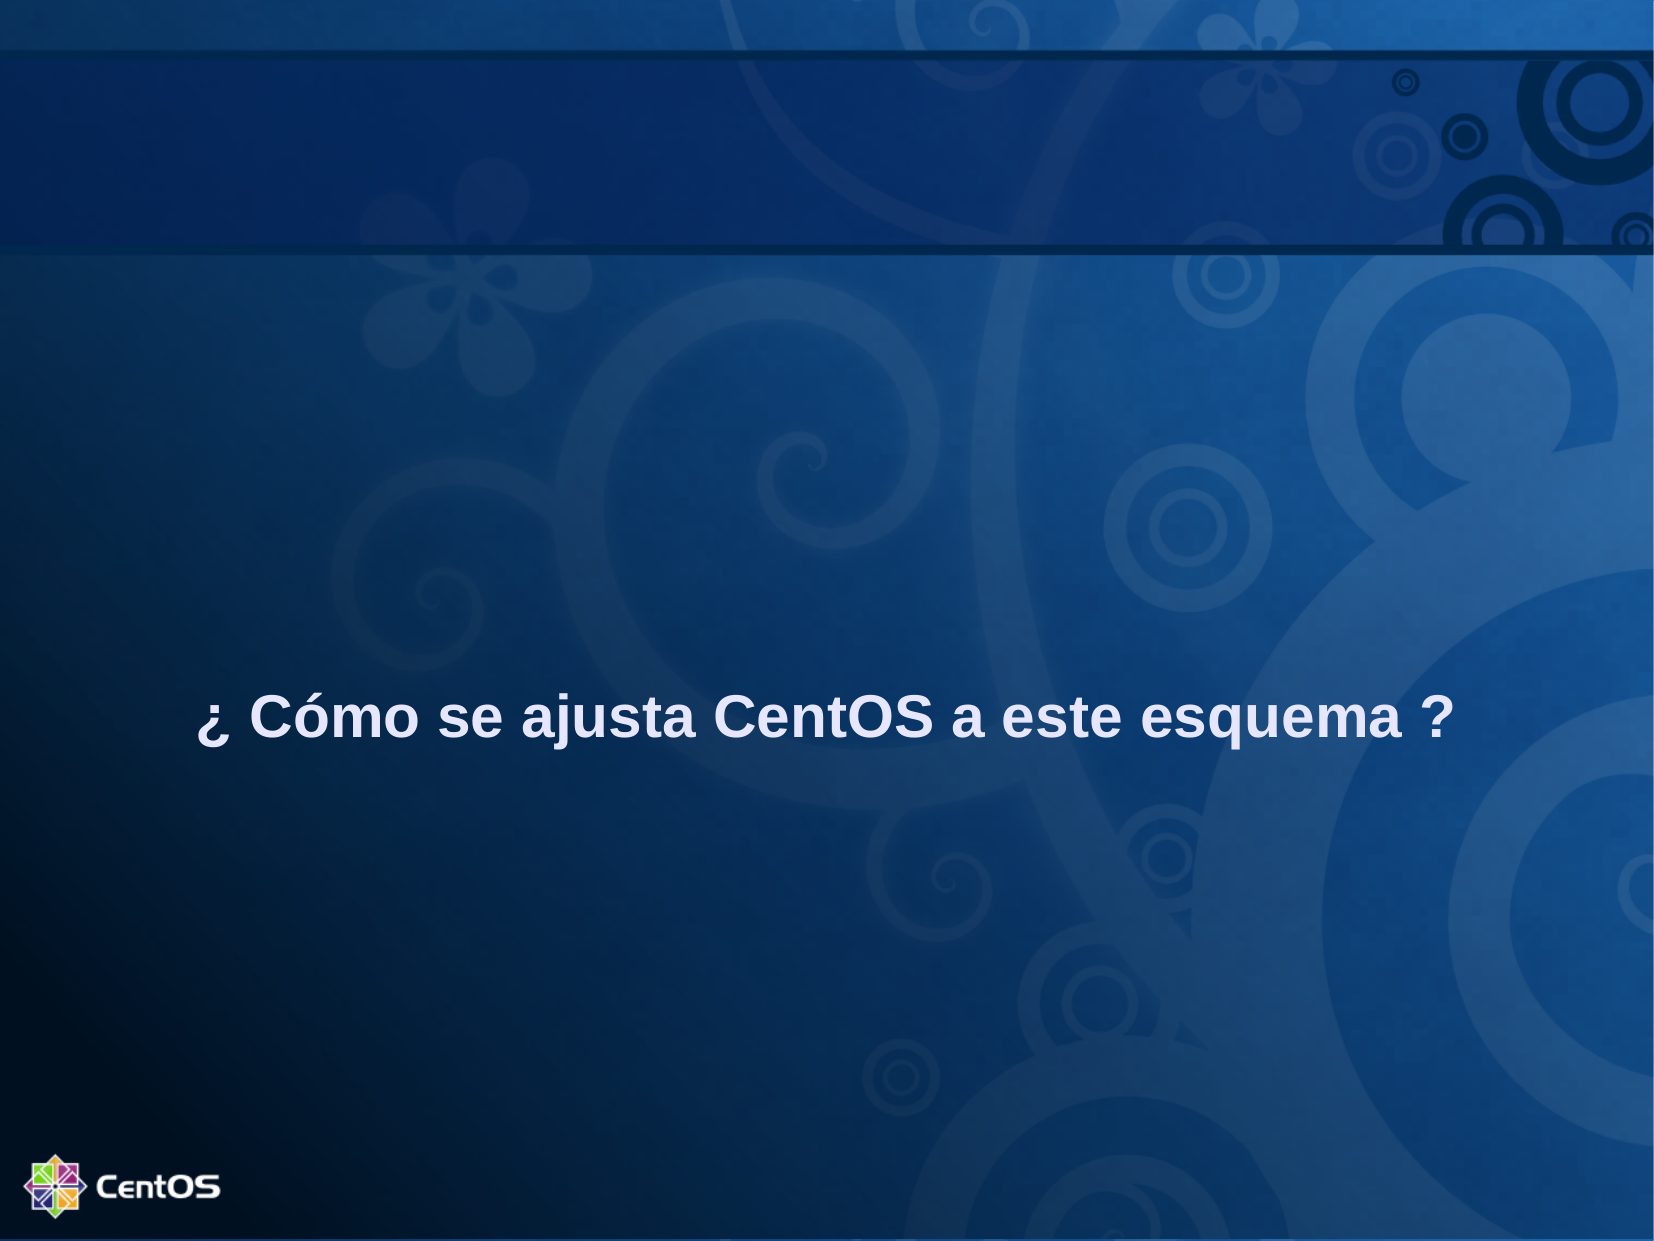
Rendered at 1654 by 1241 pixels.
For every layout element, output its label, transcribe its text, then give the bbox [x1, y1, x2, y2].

picture [0, 0, 1654, 1241]
subtitle ¿ Cómo se ajusta CentOS a este esquema ? [82, 297, 1571, 1102]
